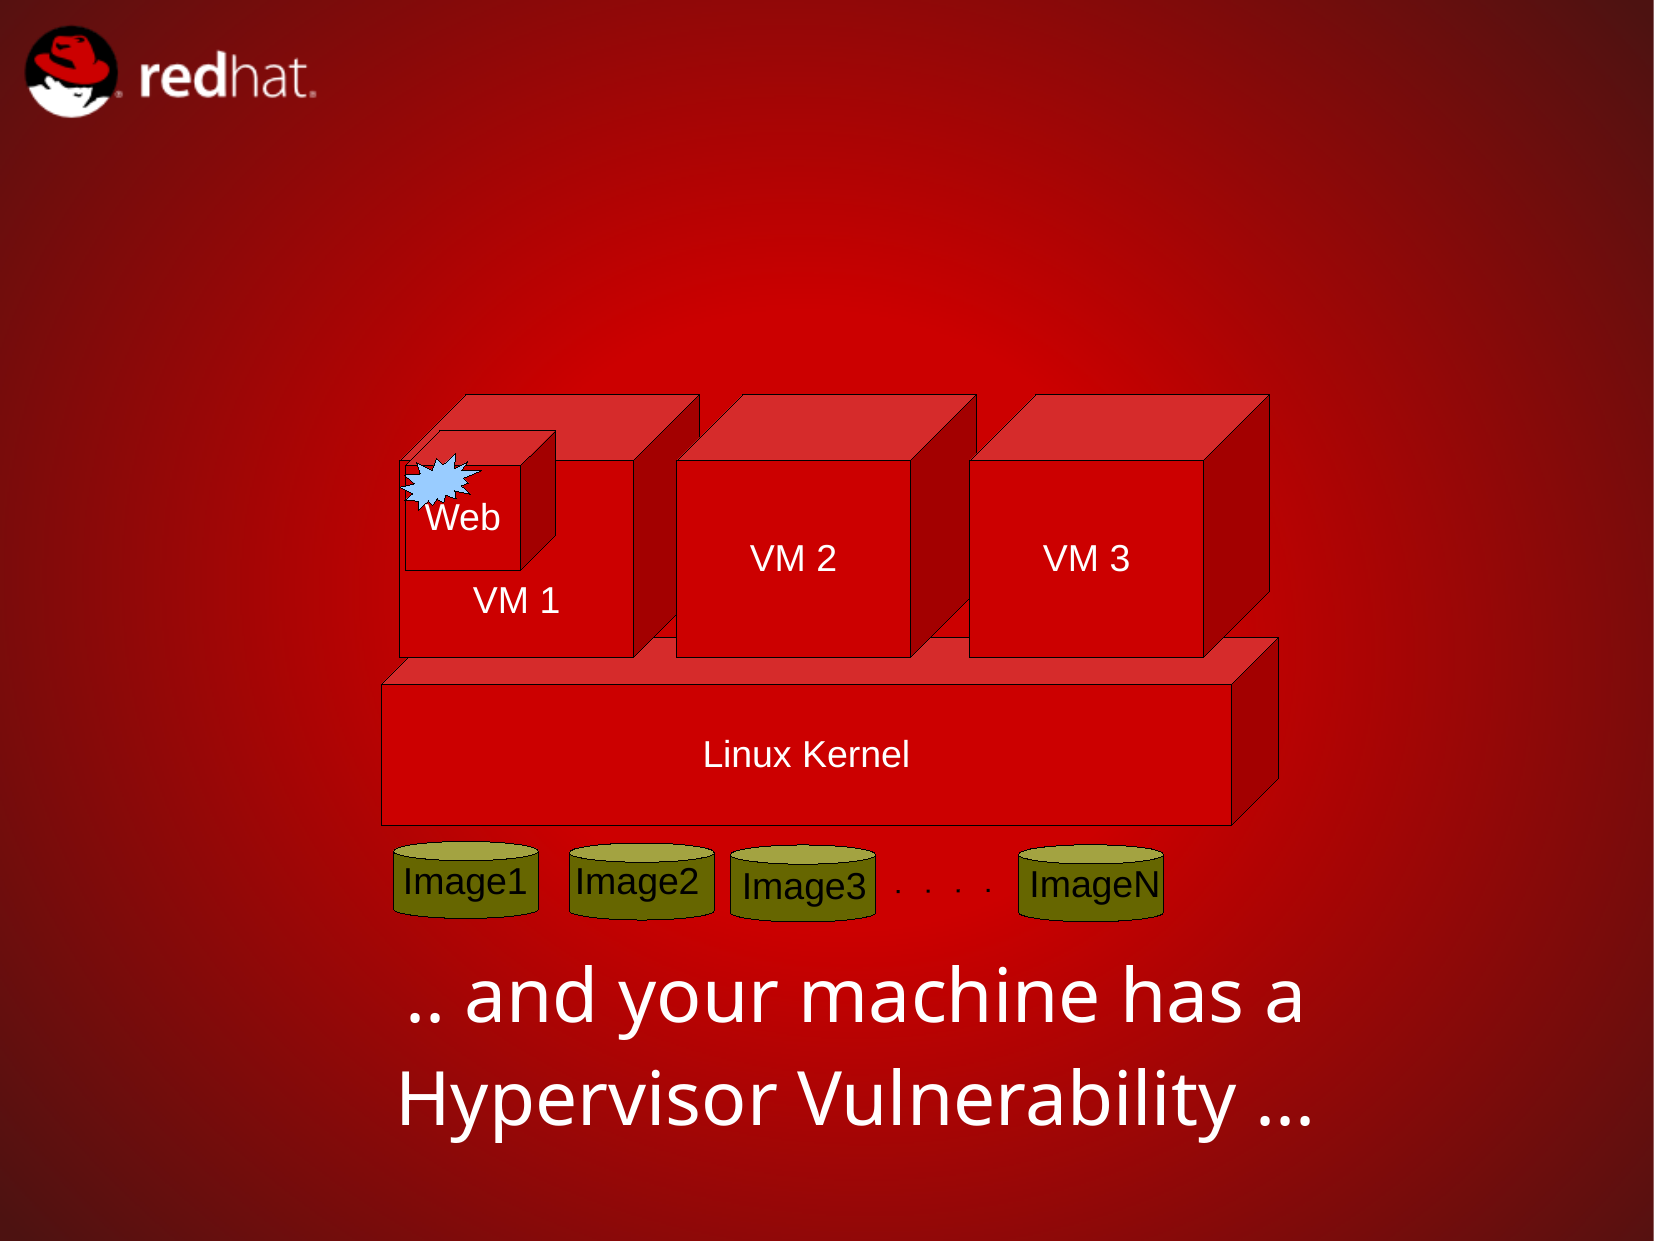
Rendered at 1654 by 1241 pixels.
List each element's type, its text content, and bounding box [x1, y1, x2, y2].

text_box Image1 [388, 853, 543, 911]
text_box VM 1 [399, 461, 633, 658]
text_box Image3 [727, 858, 882, 916]
text_box [1019, 913, 1163, 922]
text_box Linux Kernel [381, 685, 1231, 826]
text_box Image2 [559, 852, 715, 910]
text_box VM 3 [969, 461, 1203, 658]
text_box .. and your machine has a Hypervisor Vulnerability ... [192, 935, 1520, 1125]
text_box [400, 453, 482, 511]
text_box VM 2 [676, 461, 910, 658]
text_box Web [405, 466, 419, 474]
text_box Web [405, 466, 520, 571]
text_box [395, 911, 537, 919]
text_box [569, 910, 715, 921]
picture [0, 0, 1654, 1241]
text_box [736, 916, 871, 922]
text_box ImageN [1009, 856, 1180, 913]
text_box Web [405, 477, 413, 485]
